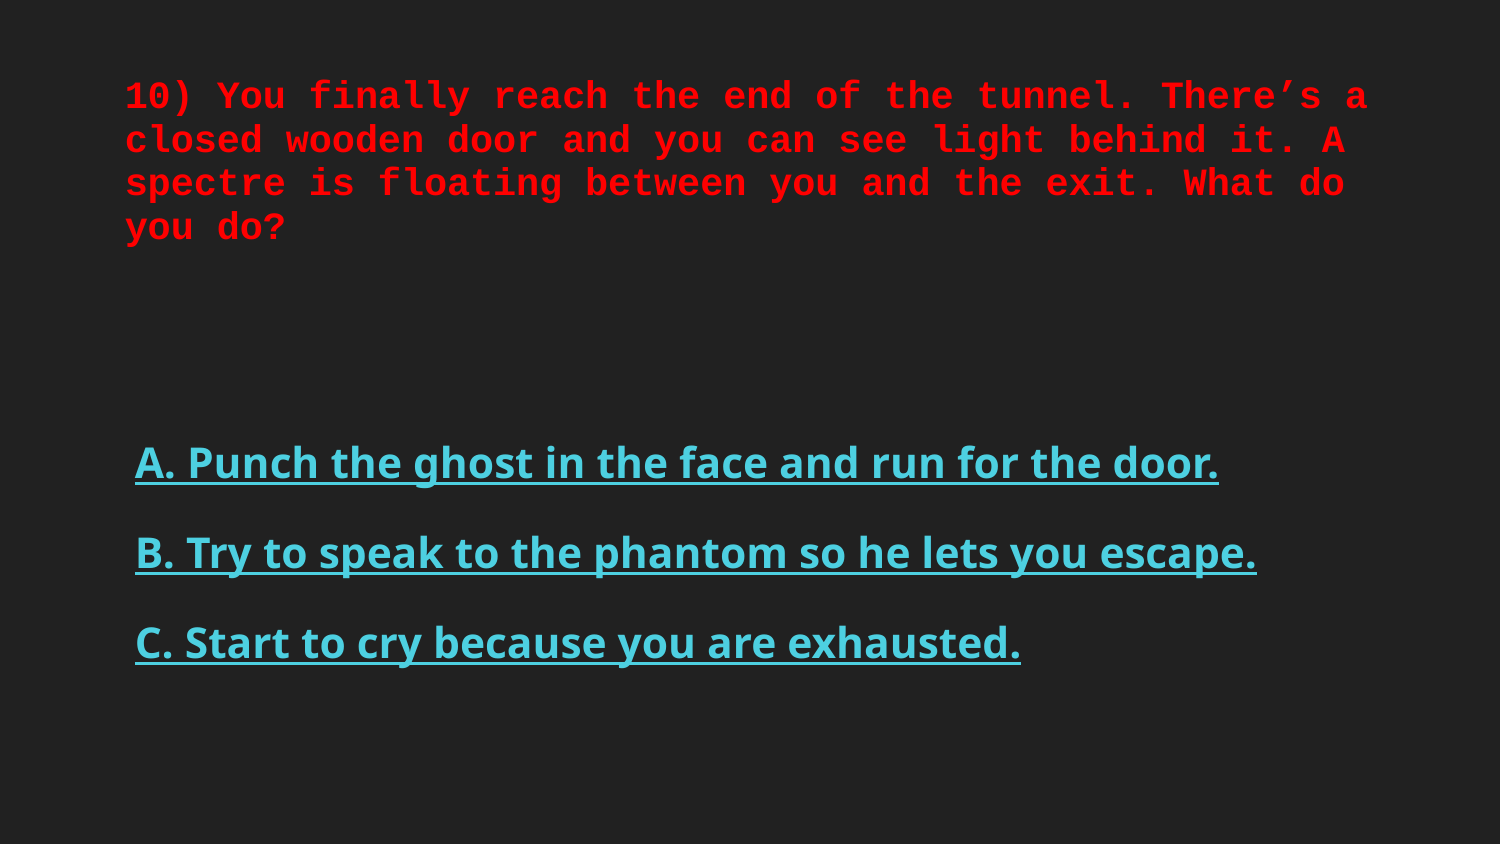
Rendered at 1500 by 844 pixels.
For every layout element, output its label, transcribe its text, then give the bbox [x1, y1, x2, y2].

title 10) You finally reach the end of the tunnel. There’s a closed wooden door and you can see light behind it. A spectre is floating between you and the exit. What do you do? [109, 61, 1391, 399]
list A. Punch the ghost in the face and run for the door. B. Try to speak to the phantom so he lets you escape. C. Start to cry because you are exhausted. [119, 409, 1348, 738]
